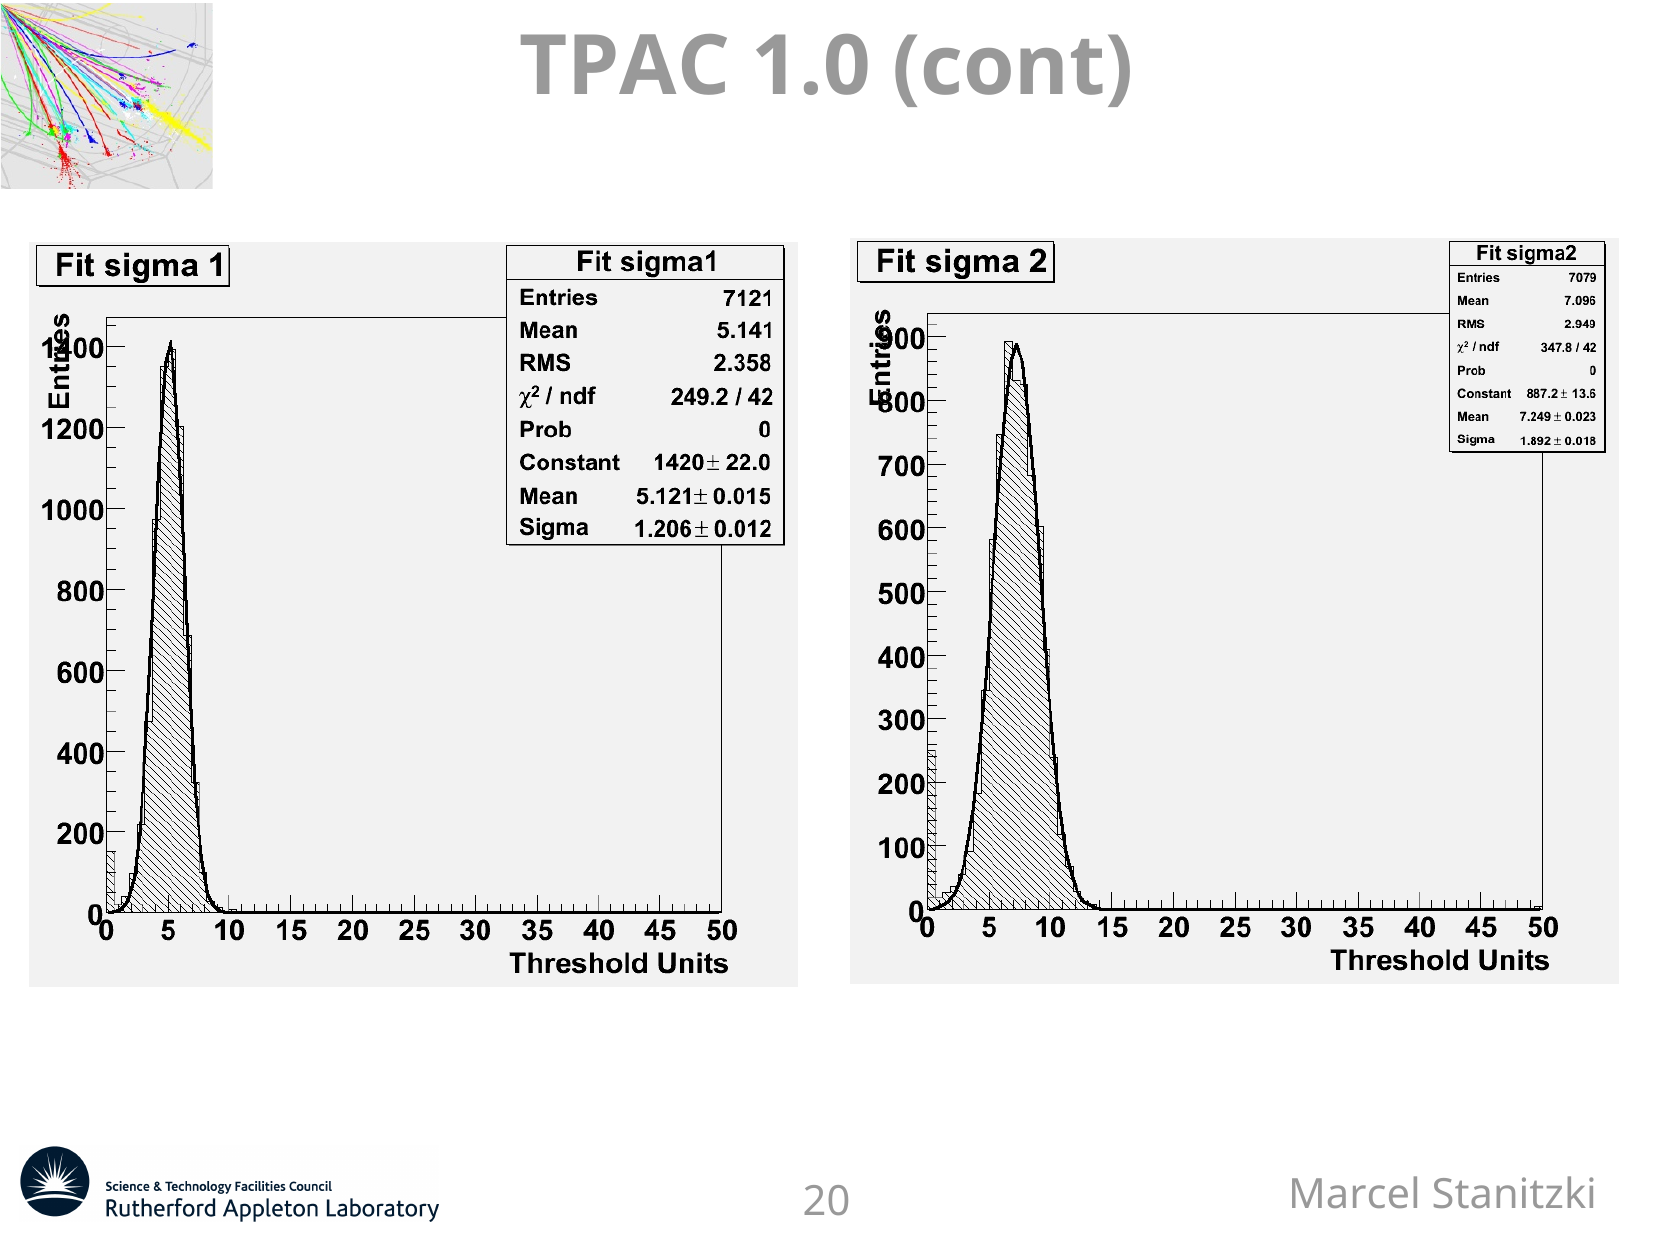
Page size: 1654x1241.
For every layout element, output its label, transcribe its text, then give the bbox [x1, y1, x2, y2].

picture [850, 238, 1619, 984]
picture [19, 1145, 439, 1222]
picture [0, 3, 213, 189]
picture [29, 242, 798, 987]
title TPAC 1.0 (cont) [203, 11, 1451, 113]
